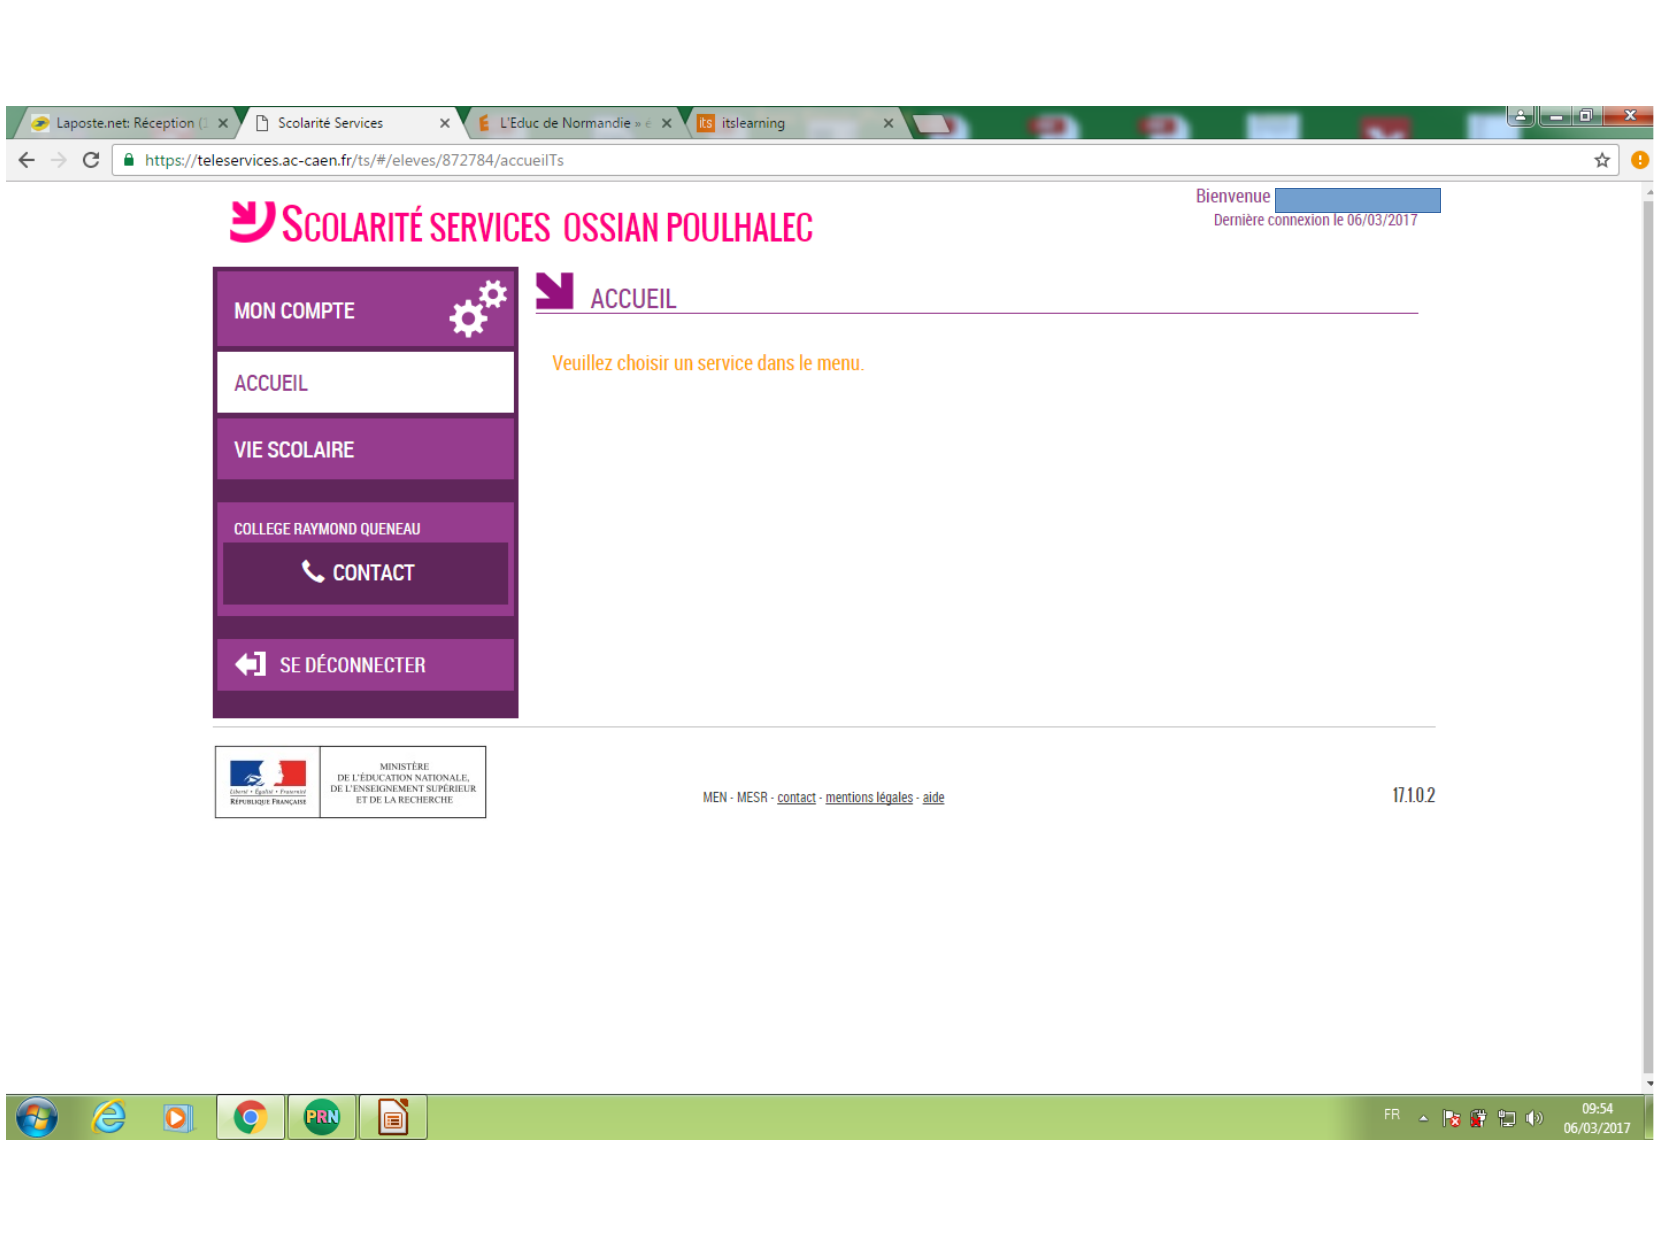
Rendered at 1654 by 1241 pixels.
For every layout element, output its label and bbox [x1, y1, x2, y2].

picture [6, 106, 1654, 1140]
text_box [1275, 188, 1441, 213]
